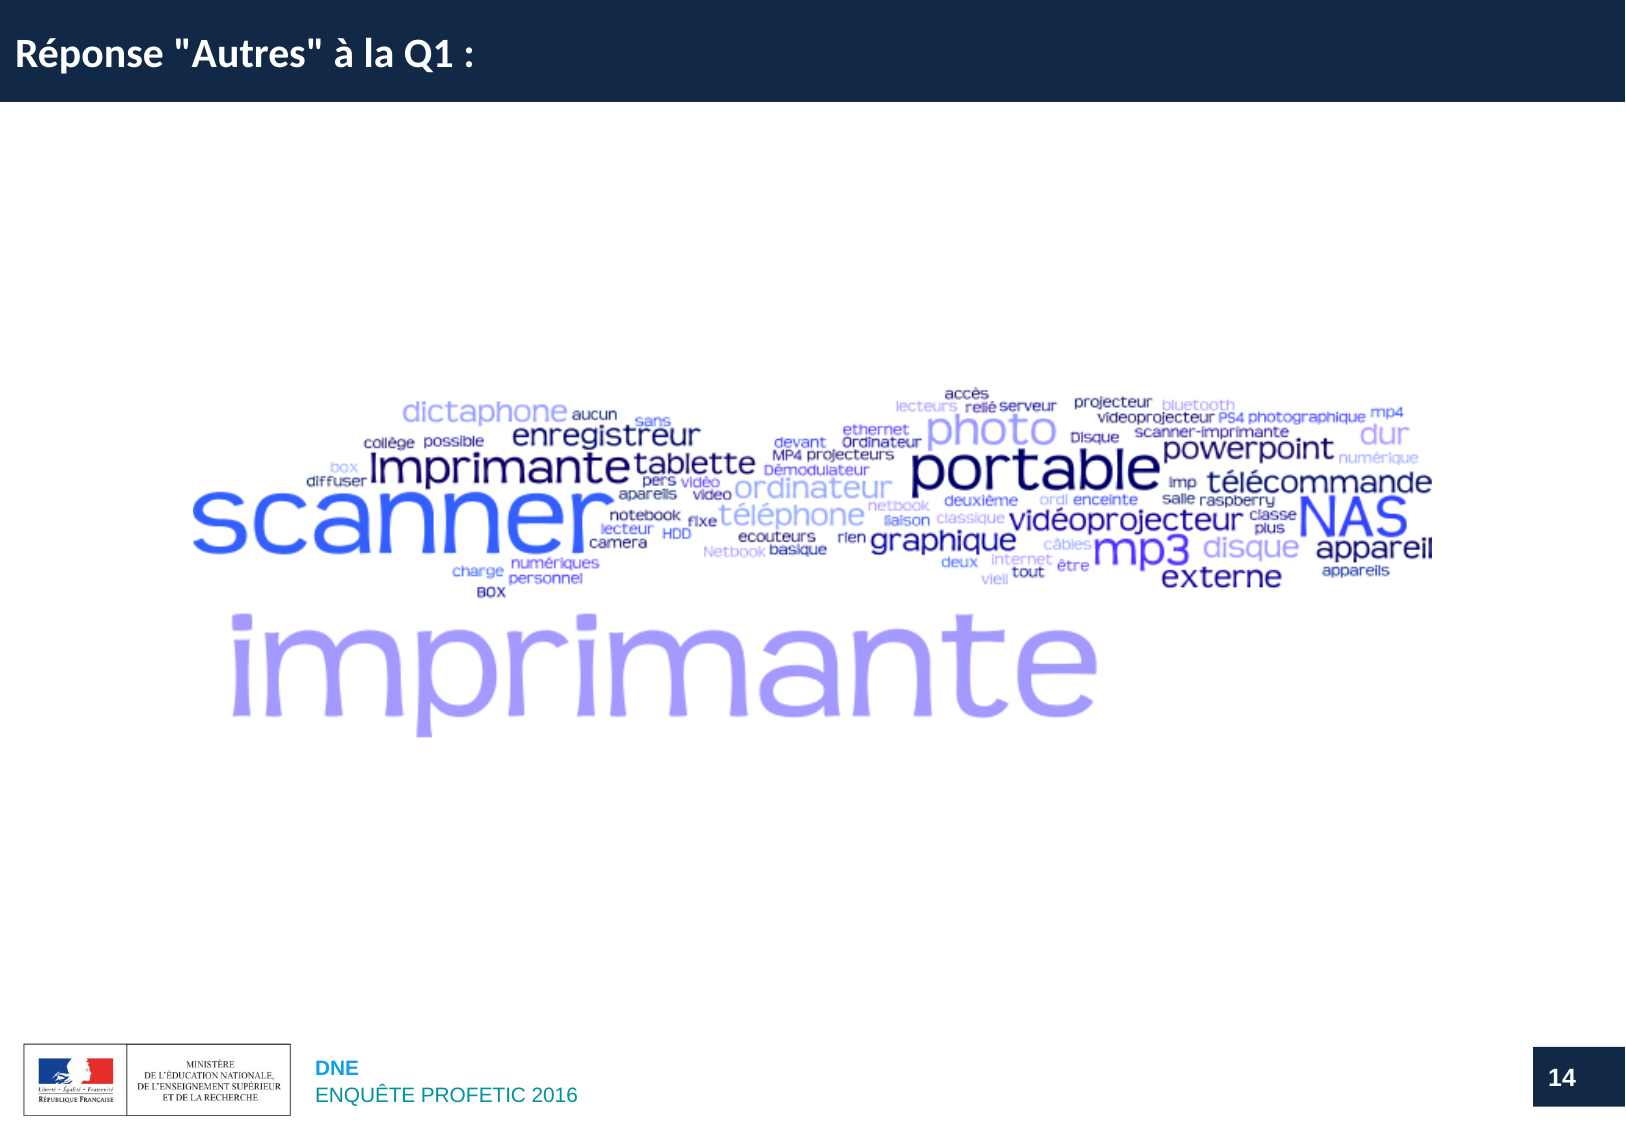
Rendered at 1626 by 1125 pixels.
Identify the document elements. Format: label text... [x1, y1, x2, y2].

picture [193, 167, 1432, 958]
title Réponse "Autres" à la Q1 : [0, 0, 1625, 102]
text_box 14 [1533, 1046, 1625, 1107]
